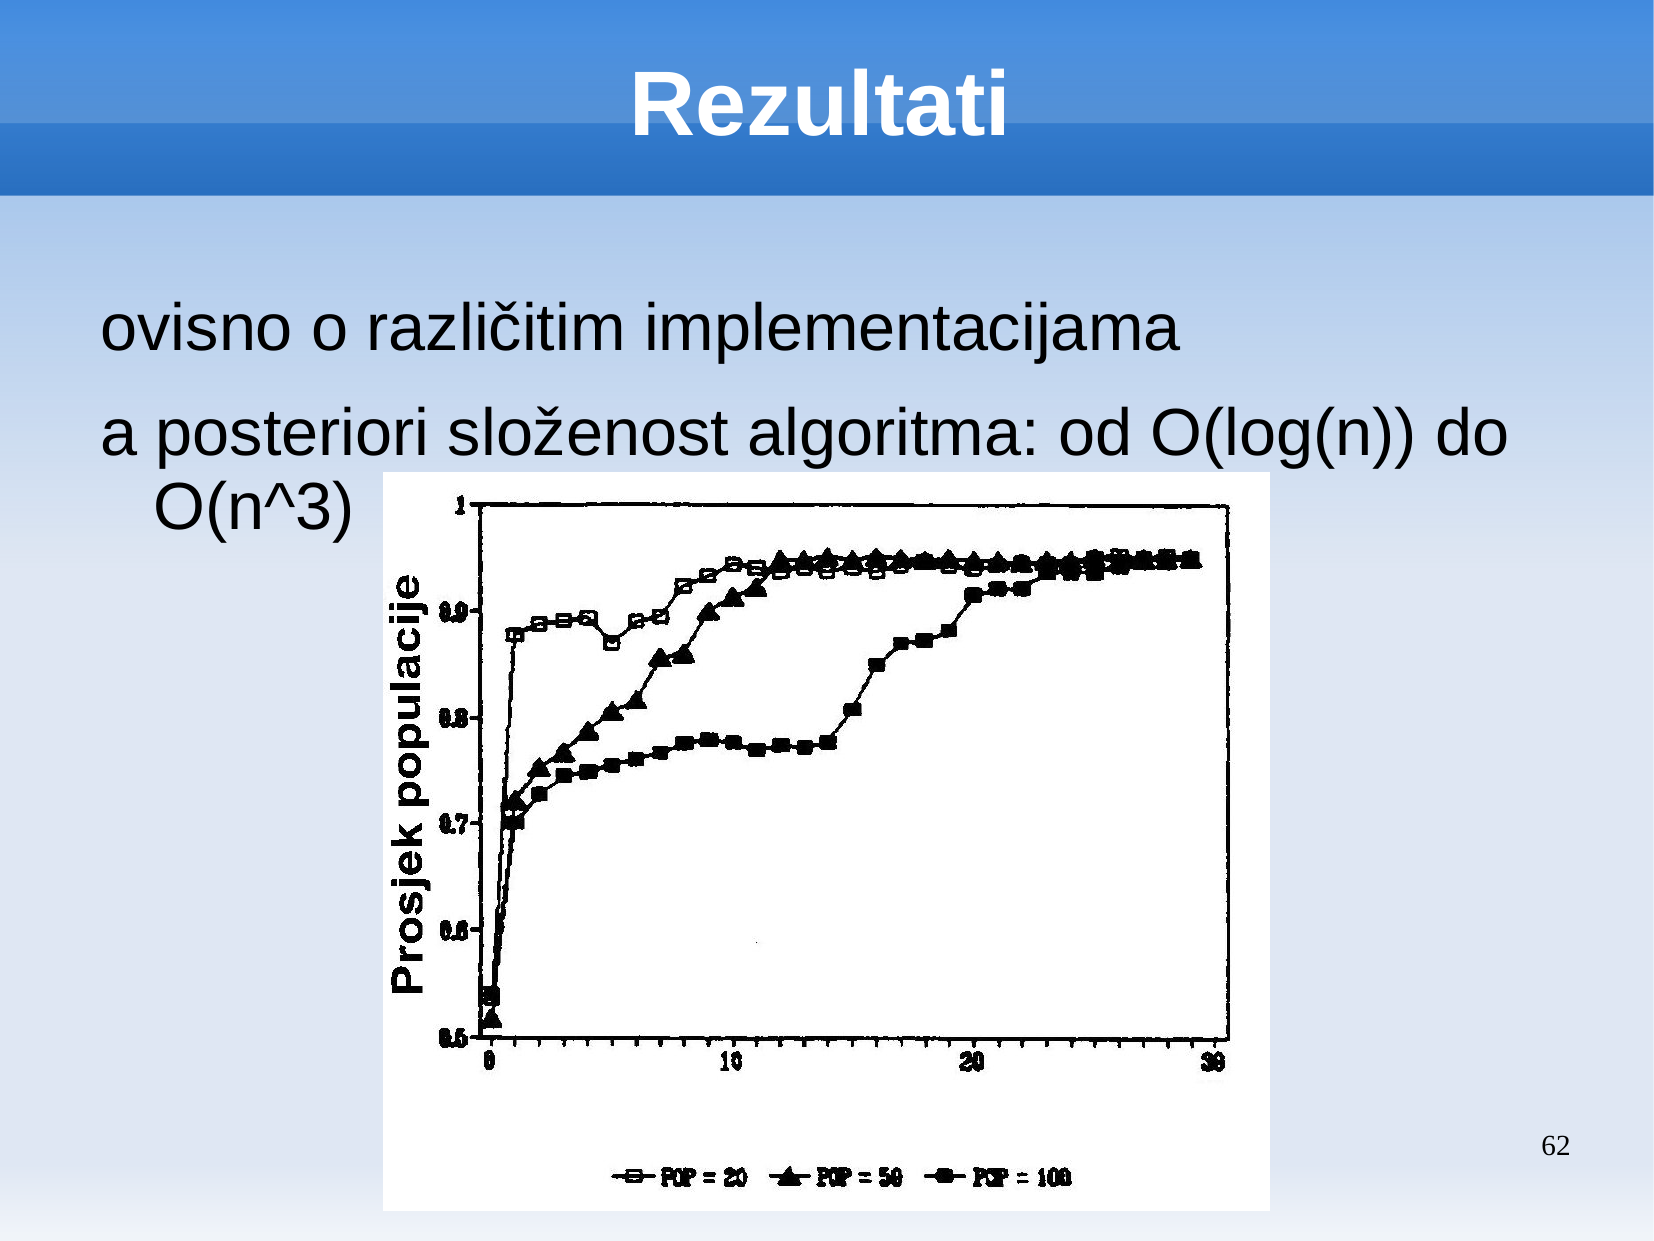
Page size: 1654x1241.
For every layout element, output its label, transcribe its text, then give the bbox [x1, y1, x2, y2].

picture [0, 0, 1654, 1241]
title Rezultati [76, 7, 1565, 200]
list ovisno o različitim implementacijama a posteriori složenost algoritma: od O(log(n)) do O(n^3) [82, 290, 1571, 1094]
